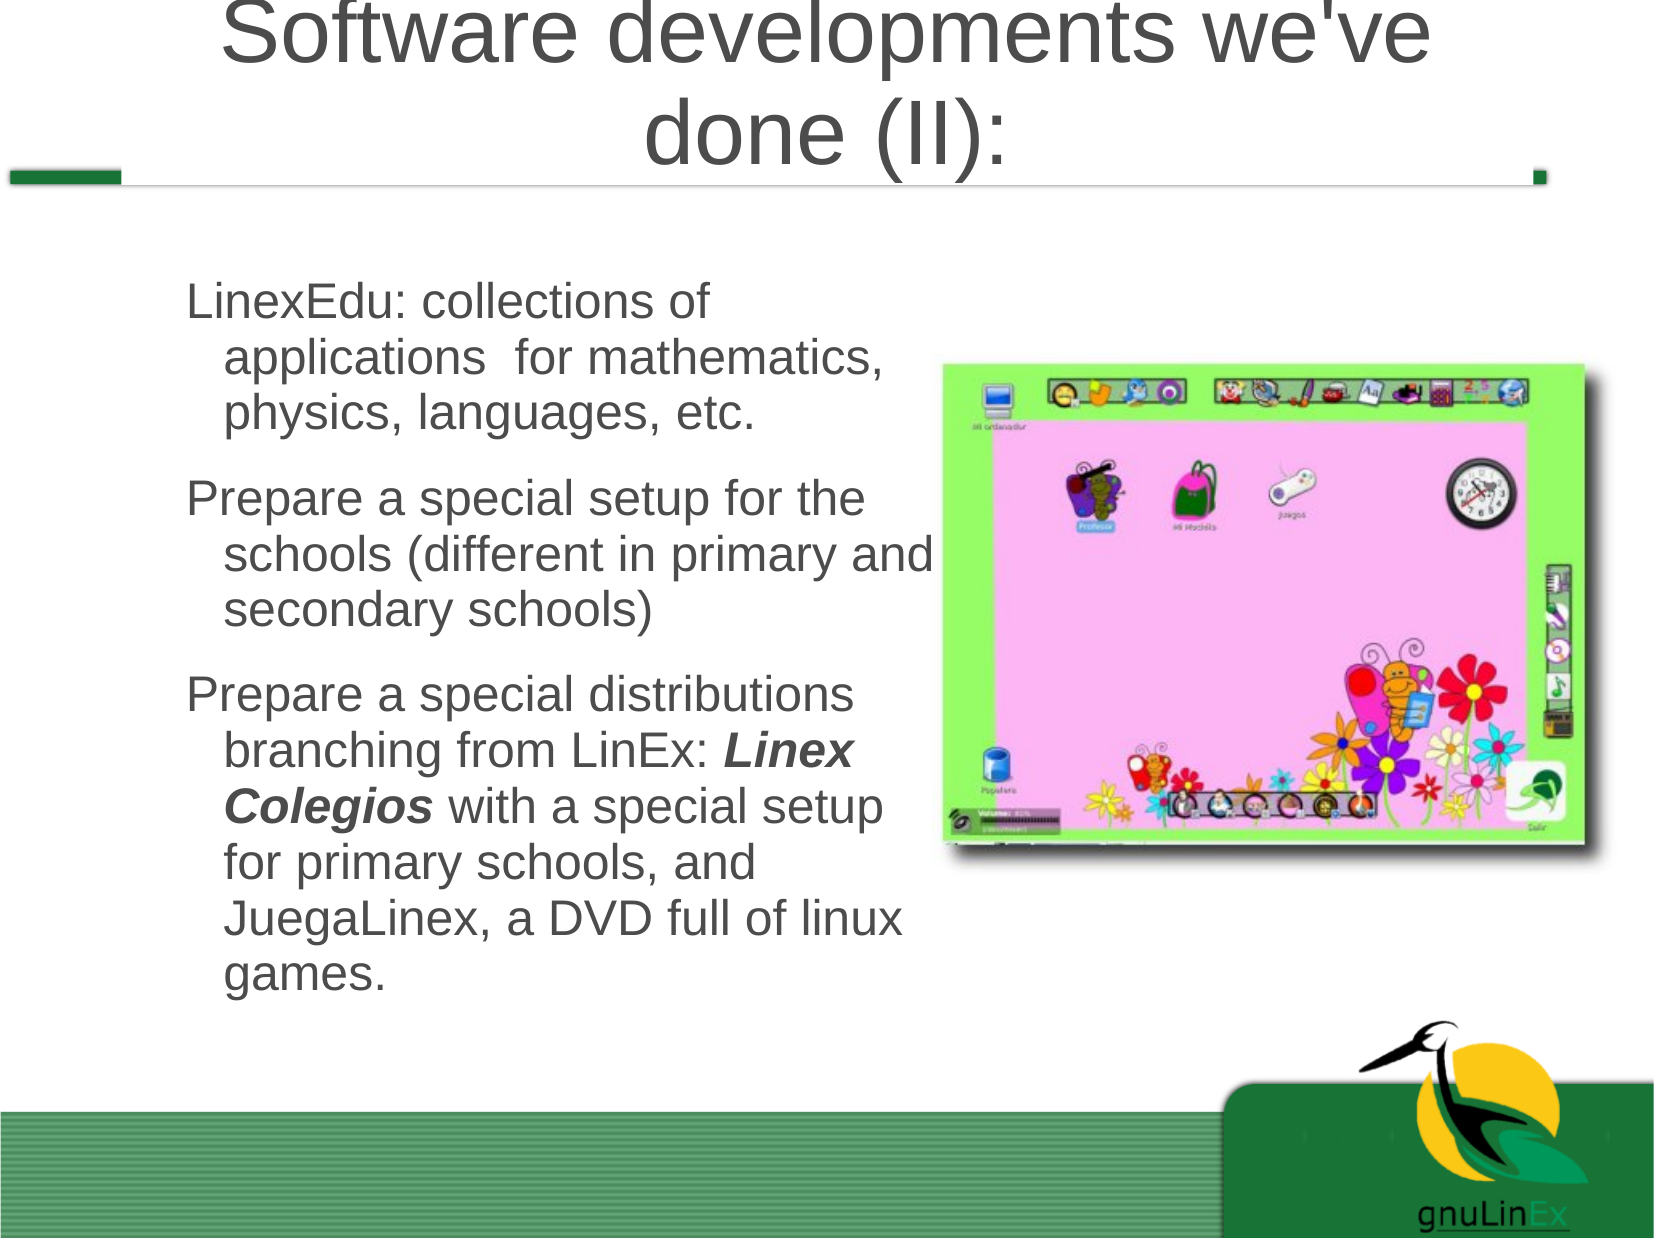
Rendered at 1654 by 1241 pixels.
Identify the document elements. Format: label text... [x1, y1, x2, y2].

list LinexEdu: collections of applications for mathematics, physics, languages, etc. Prepare a special setup for the schools (different in primary and secondary schools) Prepare a special distributions branching from LinEx: Linex Colegios with a special setup for primary schools, and JuegaLinex, a DVD full of linux games. [110, 273, 938, 1079]
picture [0, 0, 1654, 1238]
title Software developments we've done (II): [121, 0, 1534, 196]
